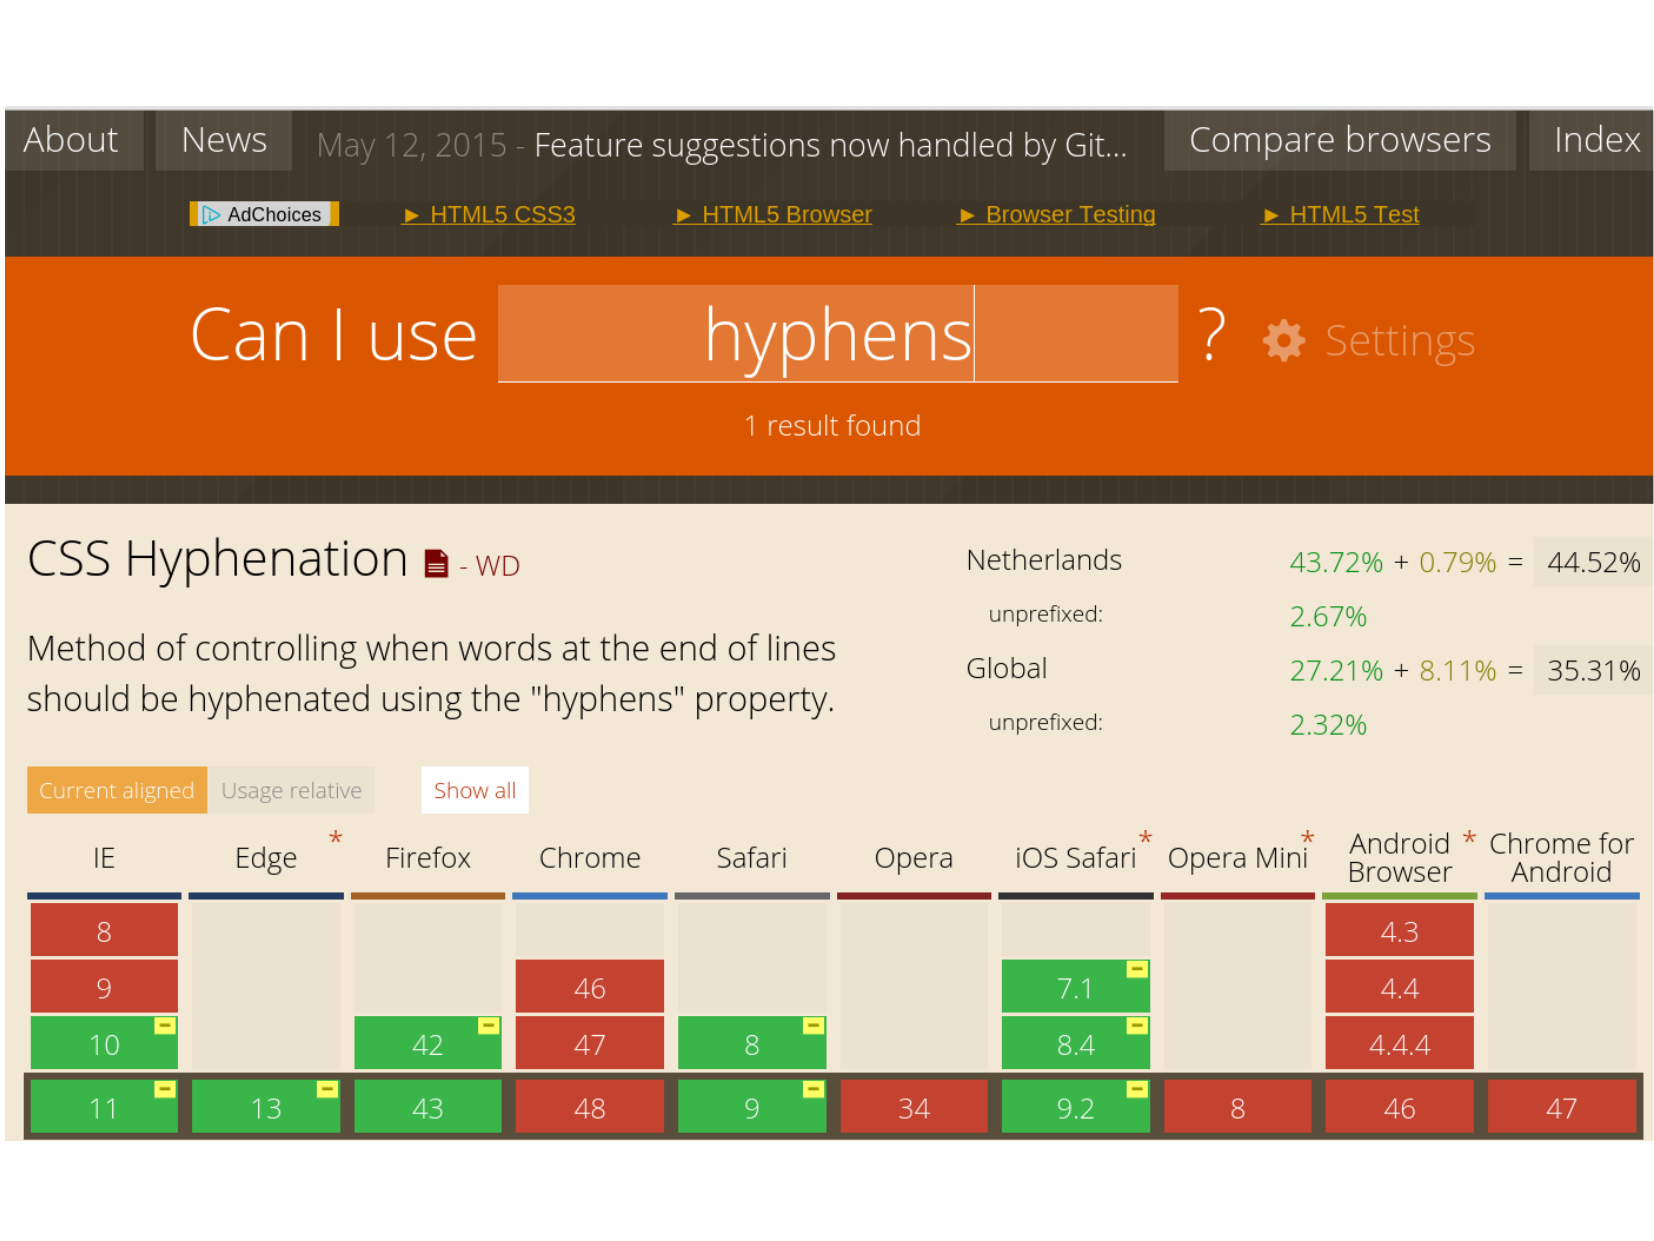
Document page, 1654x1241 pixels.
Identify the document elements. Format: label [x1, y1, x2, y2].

picture [5, 106, 1654, 1141]
